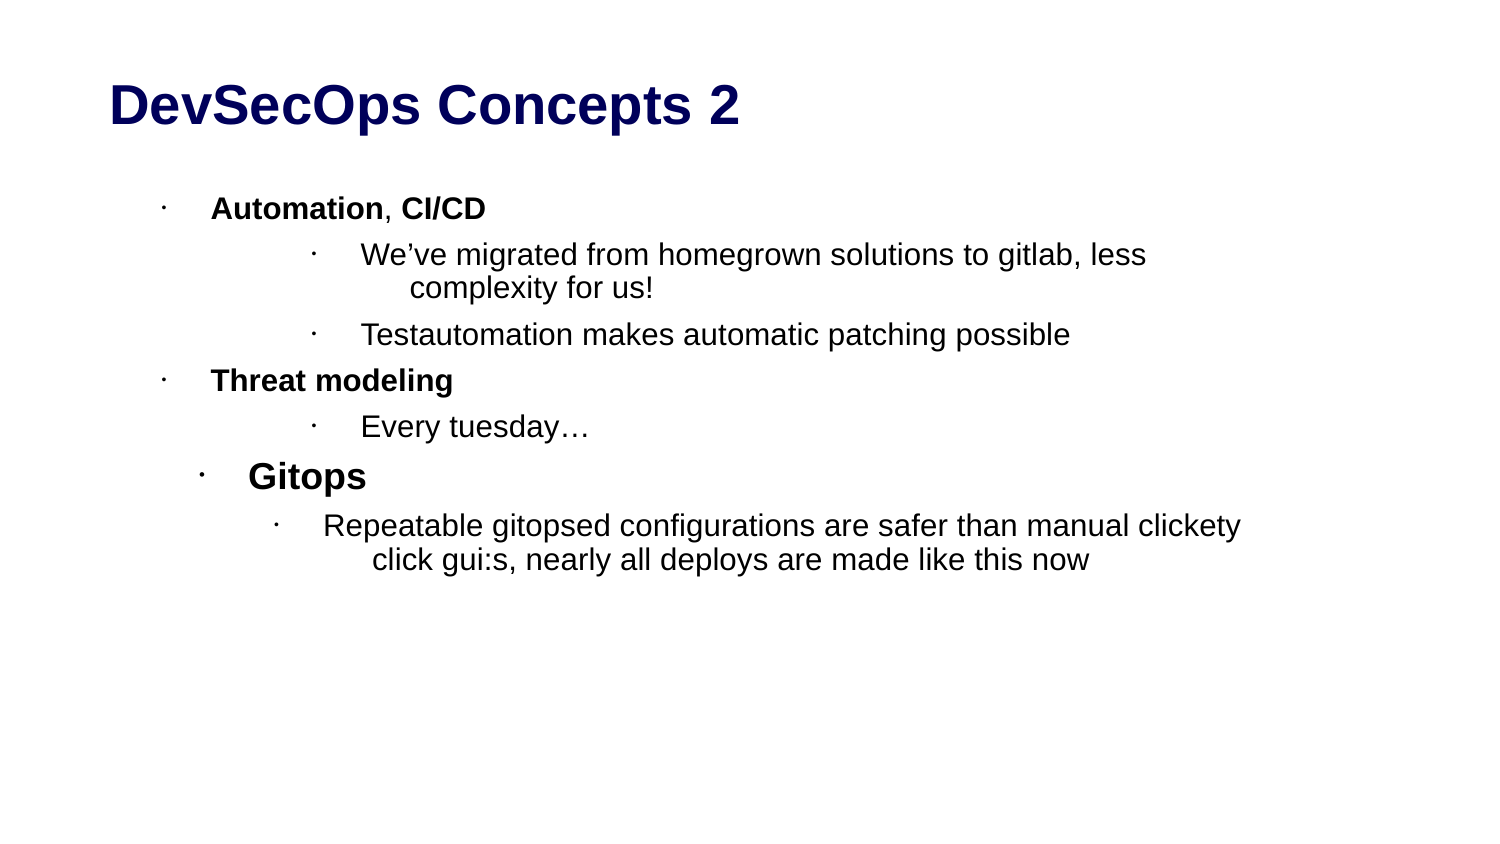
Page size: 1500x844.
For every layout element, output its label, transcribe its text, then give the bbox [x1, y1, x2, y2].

list Automation, CI/CD We’ve migrated from homegrown solutions to gitlab, less complexity for us! Testautomation makes automatic patching possible Threat modeling Every tuesday… Gitops Repeatable gitopsed configurations are safer than manual clickety click gui:s, nearly all deploys are made like this now [94, 177, 1312, 739]
title DevSecOps Concepts 2 [94, 53, 1312, 164]
